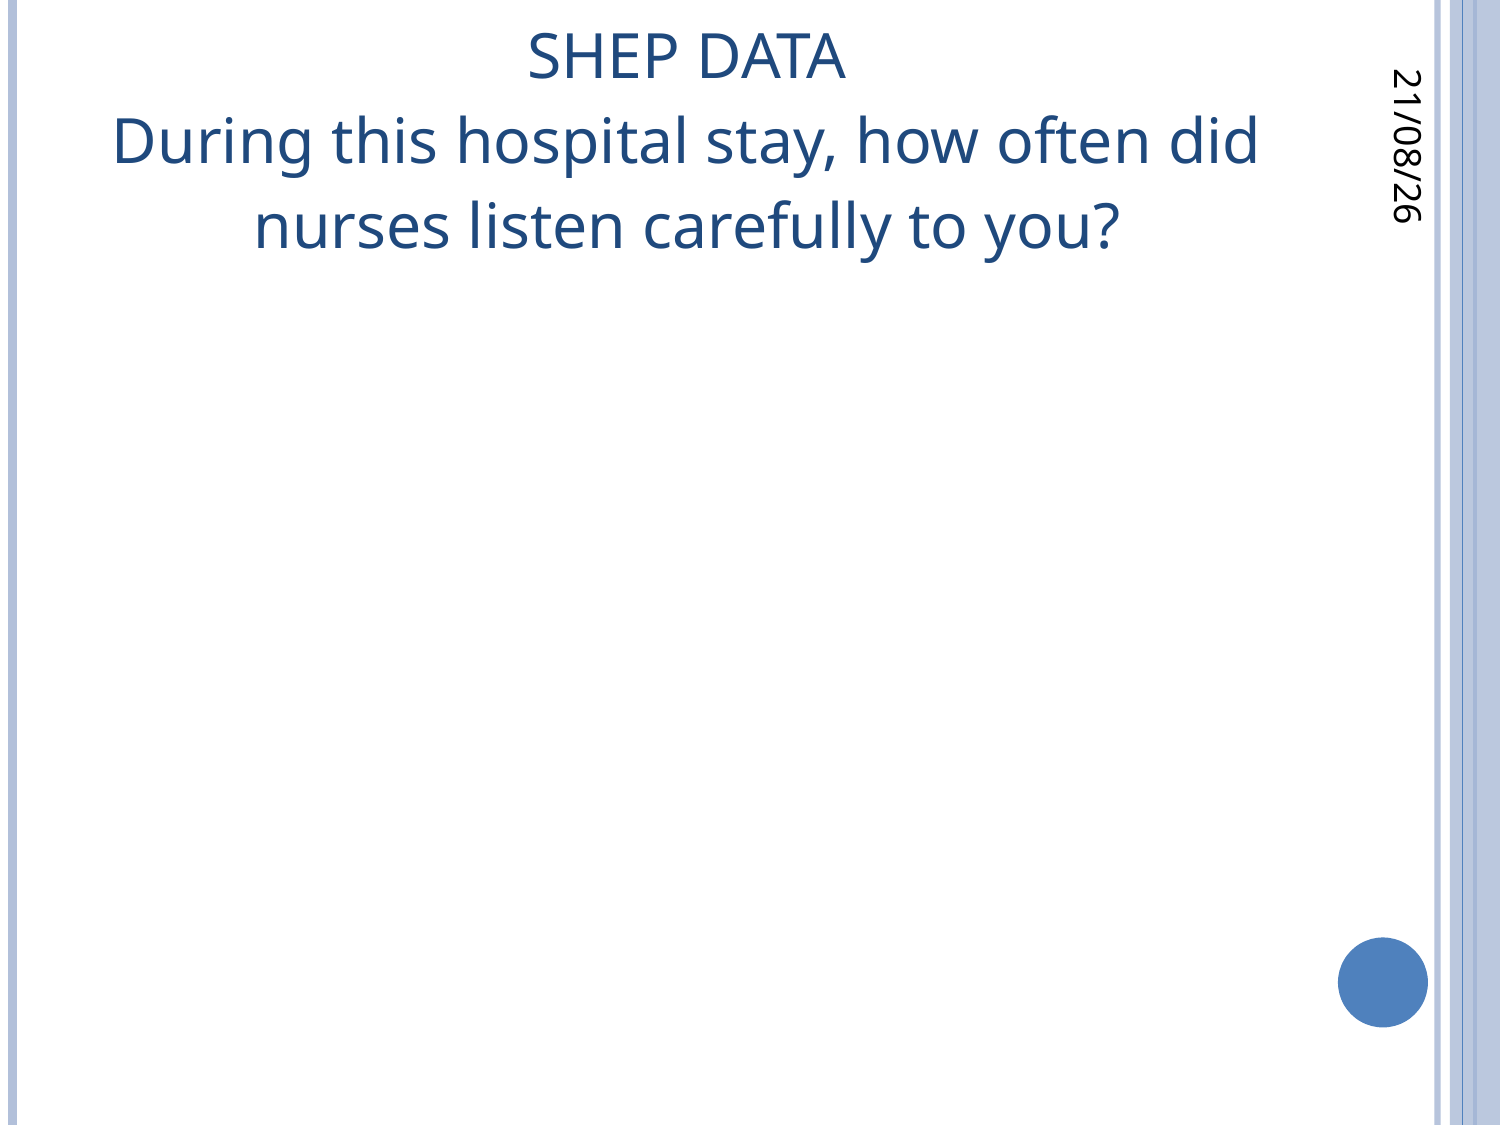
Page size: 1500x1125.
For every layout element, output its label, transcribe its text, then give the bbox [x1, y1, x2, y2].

title SHEP DATA During this hospital stay, how often did nurses listen carefully to you? [75, 45, 1300, 233]
